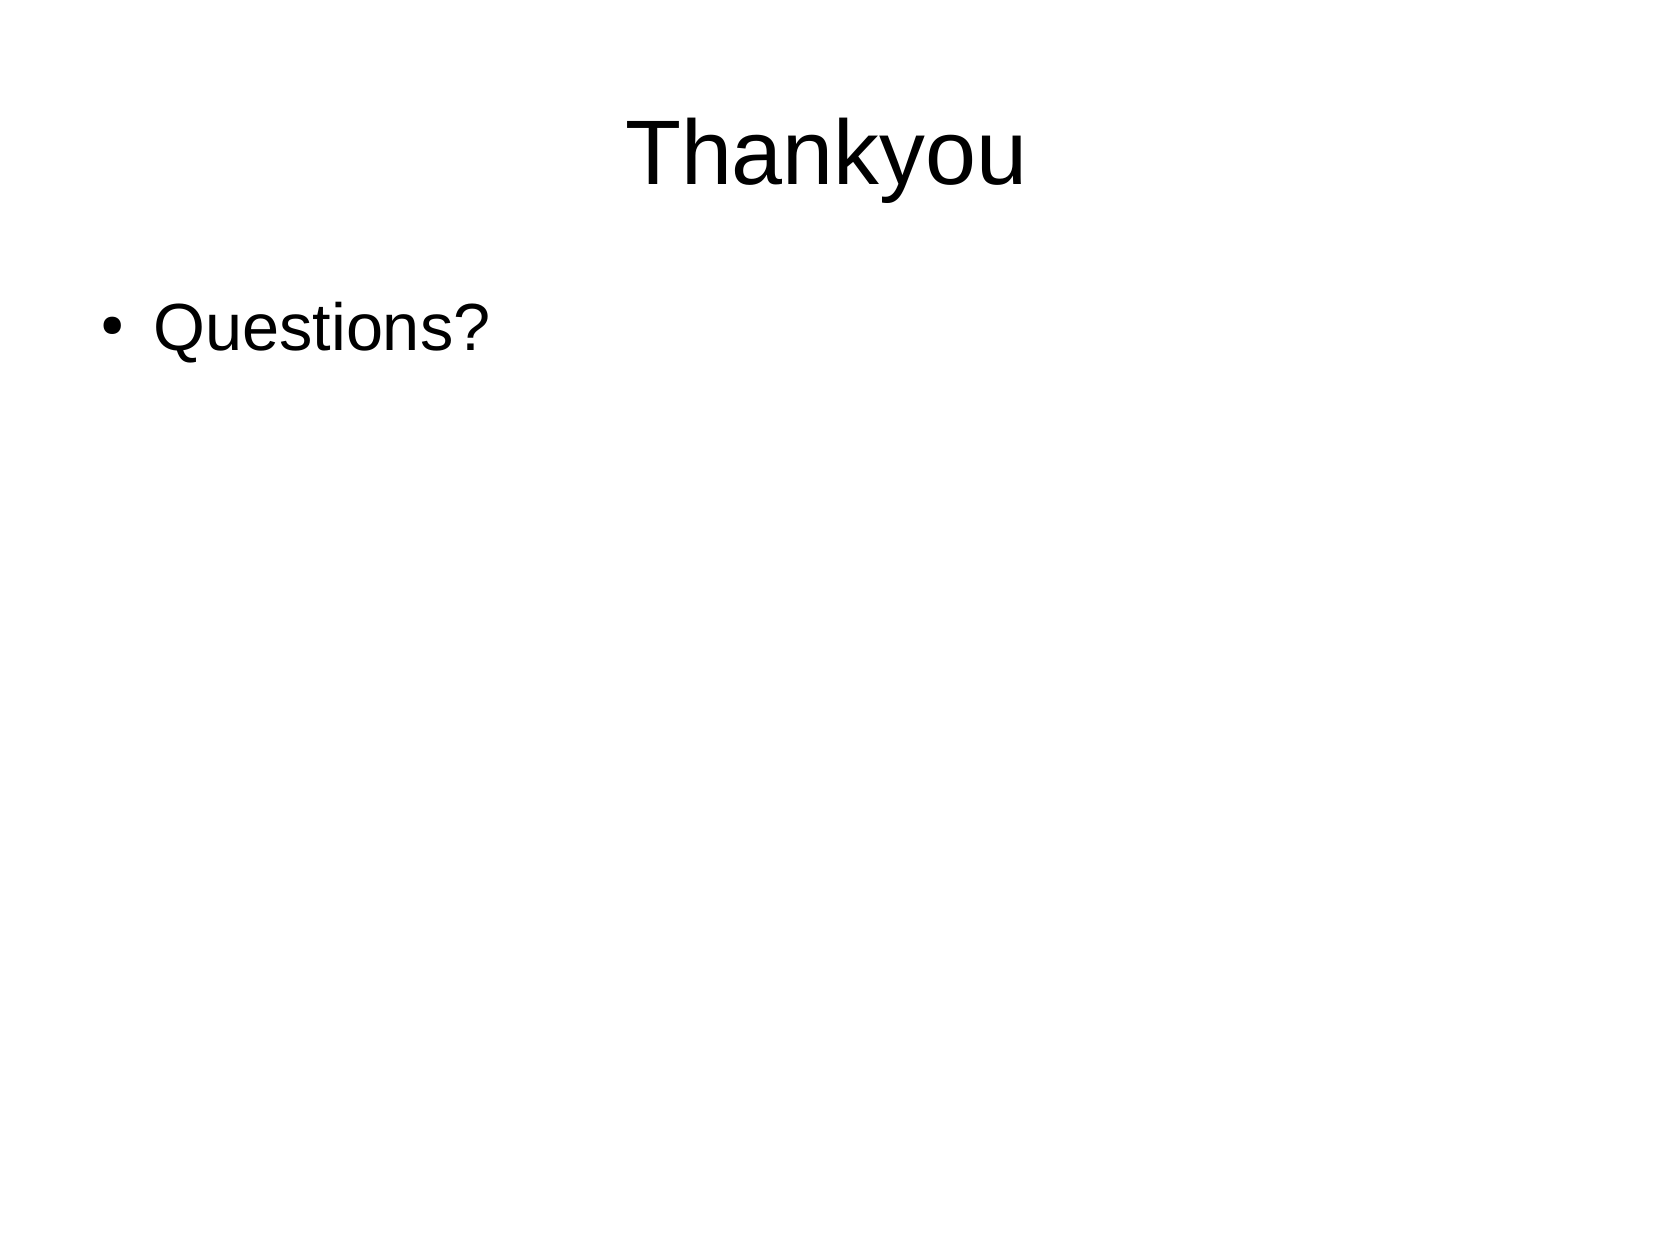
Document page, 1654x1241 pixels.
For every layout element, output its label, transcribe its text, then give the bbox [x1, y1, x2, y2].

list Questions? [82, 290, 1571, 1094]
title Thankyou [82, 49, 1571, 257]
